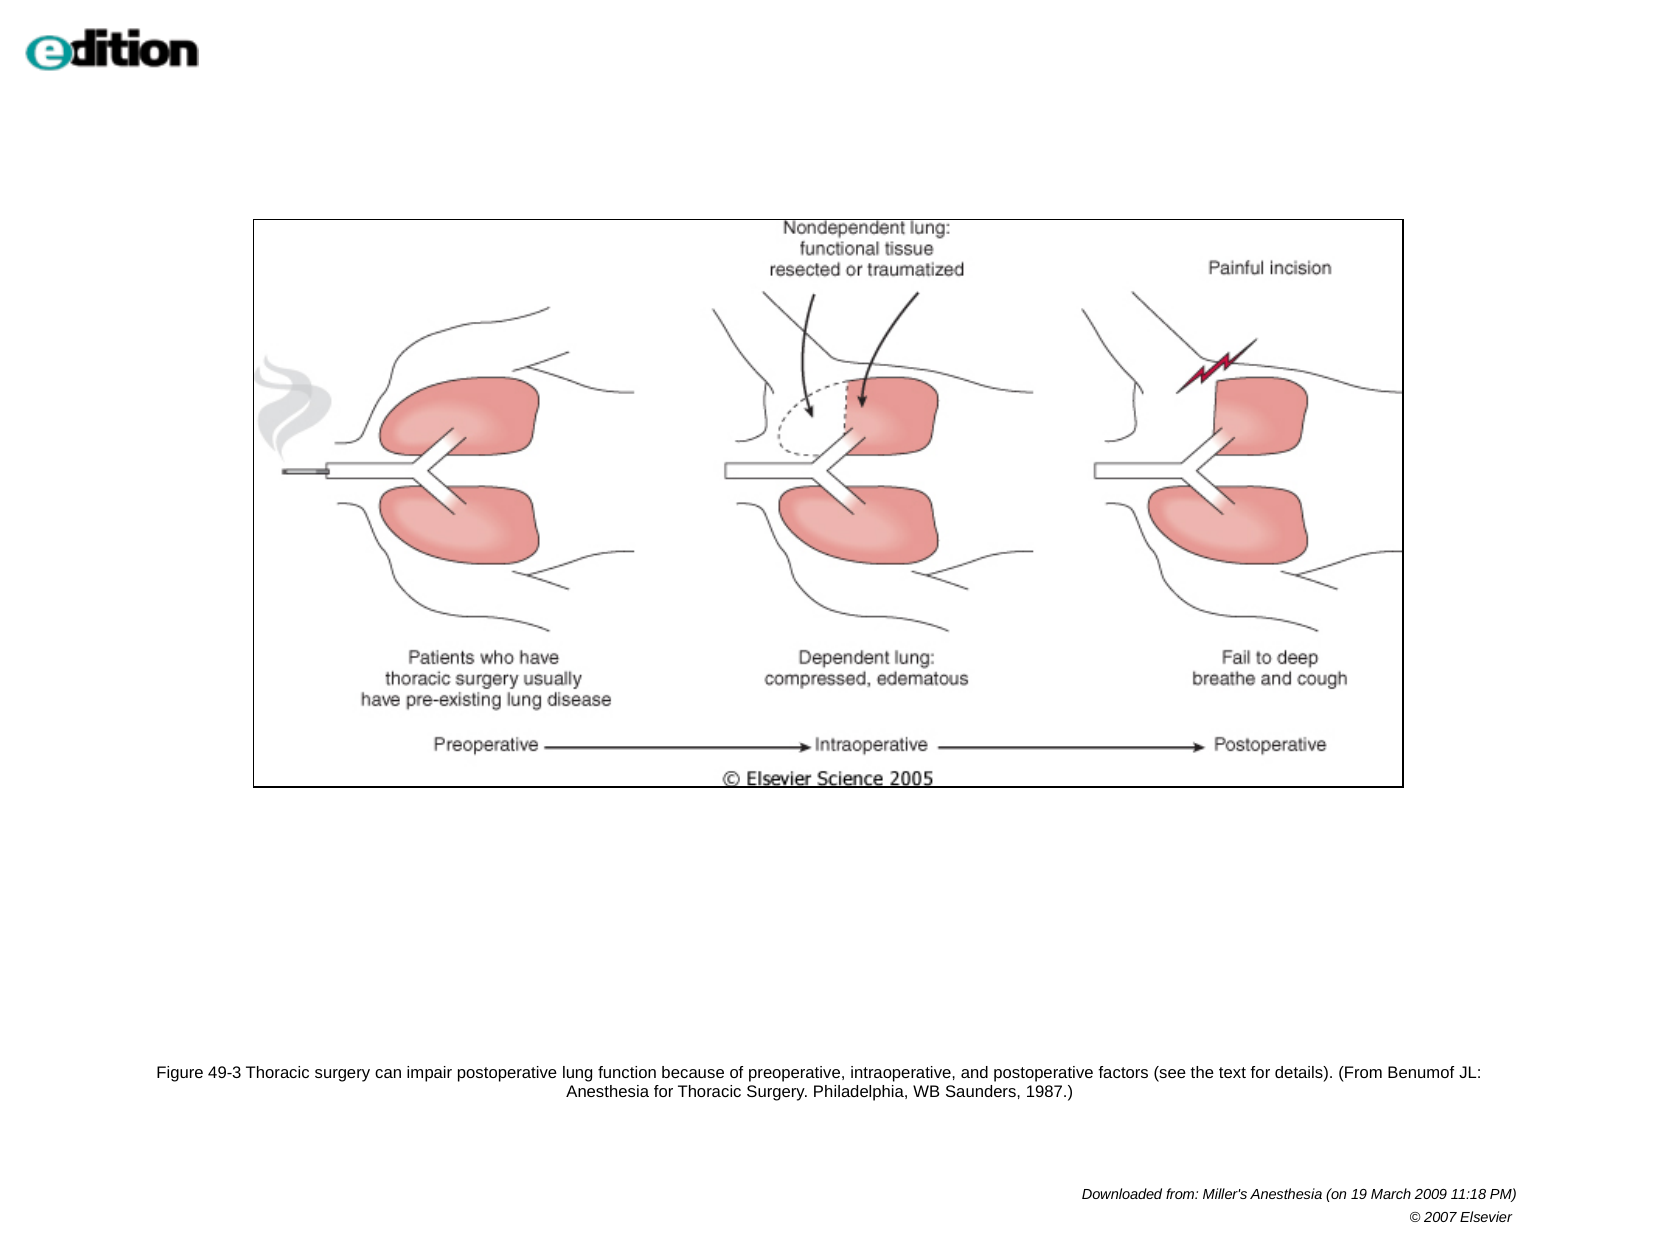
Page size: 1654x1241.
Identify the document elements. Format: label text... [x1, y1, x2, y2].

text_box © 2007 Elsevier [723, 1201, 1531, 1234]
picture [19, 20, 199, 78]
picture [254, 220, 1403, 787]
text_box Figure 49-3 Thoracic surgery can impair postoperative lung function because of preoperative, intraoperative, and postoperative factors (see the text for details). (From Benumof JL: Anesthesia for Thoracic Surgery. Philadelphia, WB Saunders, 1987.) [110, 1055, 1530, 1109]
text_box Downloaded from: Miller's Anesthesia (on 19 March 2009 11:18 PM) [724, 1178, 1532, 1211]
